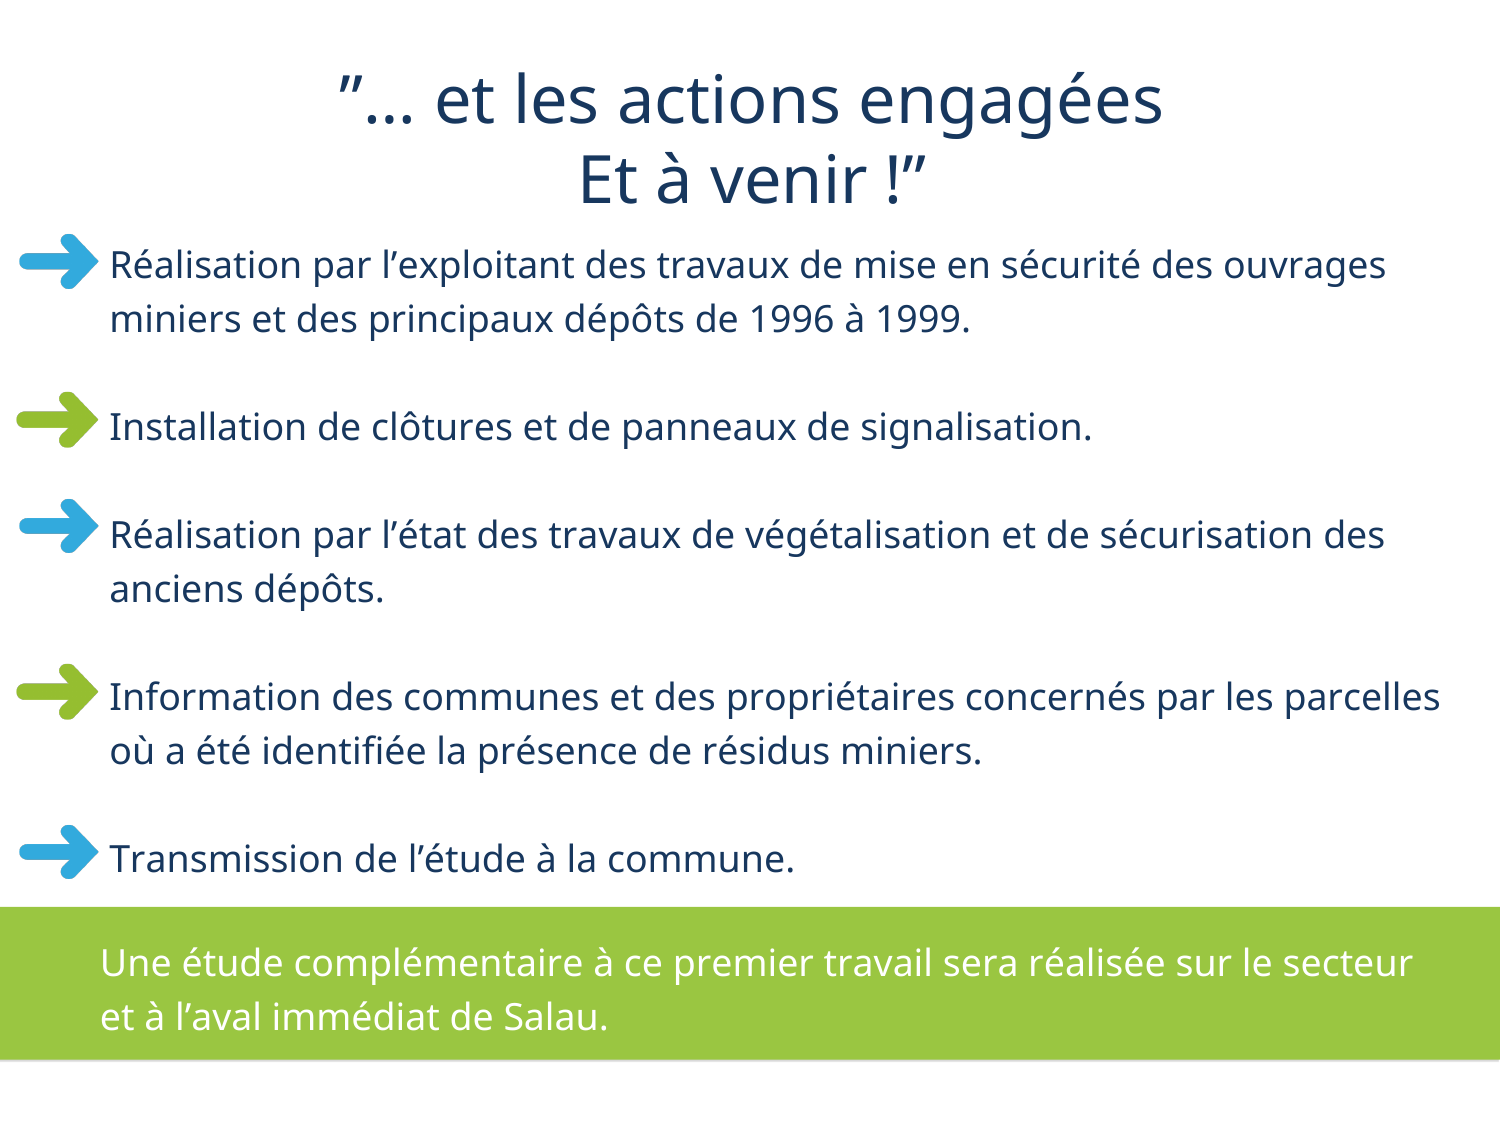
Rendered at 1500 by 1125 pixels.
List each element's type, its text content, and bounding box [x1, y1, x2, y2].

picture [11, 231, 107, 296]
picture [8, 389, 107, 455]
picture [11, 822, 107, 886]
picture [11, 496, 107, 560]
picture [8, 661, 107, 727]
text_box Réalisation par l’exploitant des travaux de mise en sécurité des ouvrages miniers et des principaux dépôts de 1996 à 1999. Installation de clôtures et de panneaux de signalisation. Réalisation par l’état des travaux de végétalisation et de sécurisation des anciens dépôts. Information des communes et des propriétaires concernés par les parcelles où a été identifiée la présence de résidus miniers. Transmission de l’étude à la commune. [94, 224, 1467, 942]
text_box ”… et les actions engagées Et à venir !” [60, 49, 1446, 231]
text_box Une étude complémentaire à ce premier travail sera réalisée sur le secteur et à l’aval immédiat de Salau. [85, 922, 1435, 1046]
text_box [0, 906, 1500, 1060]
